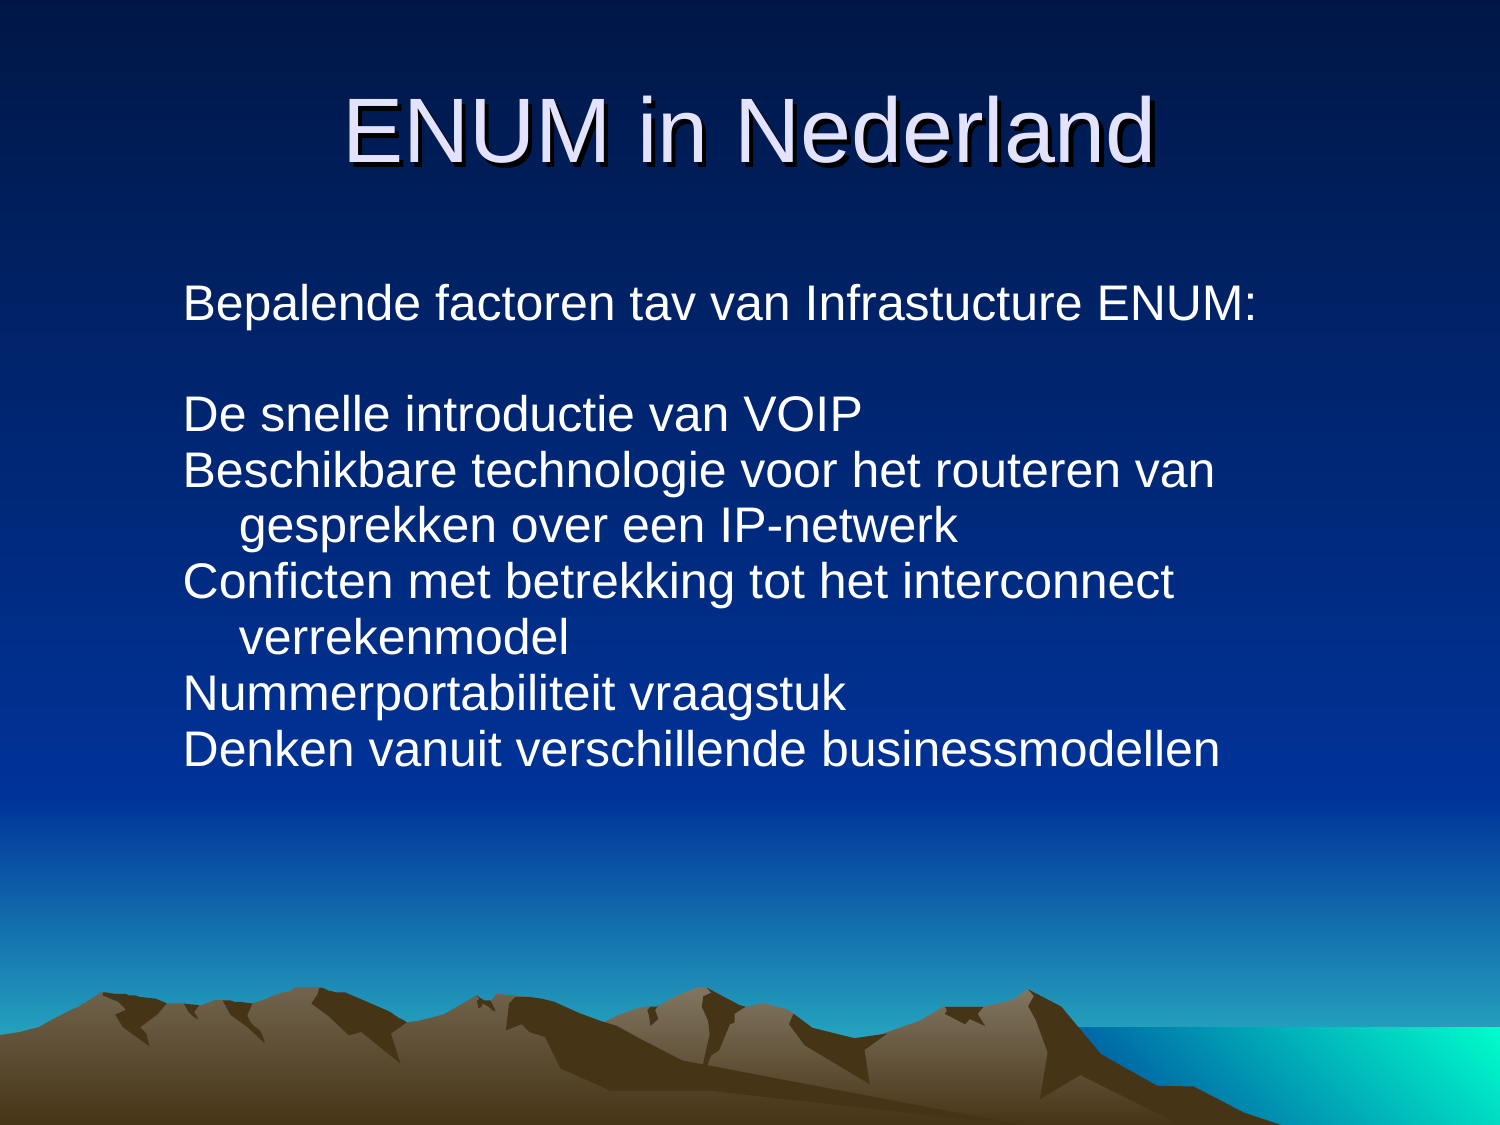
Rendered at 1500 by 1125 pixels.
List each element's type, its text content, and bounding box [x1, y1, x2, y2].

text_box Bepalende factoren tav van Infrastucture ENUM: De snelle introductie van VOIP Beschikbare technologie voor het routeren van gesprekken over een IP-netwerk Conficten met betrekking tot het interconnect verrekenmodel Nummerportabiliteit vraagstuk Denken vanuit verschillende businessmodellen [167, 267, 1353, 841]
title ENUM in Nederland [75, 37, 1426, 225]
